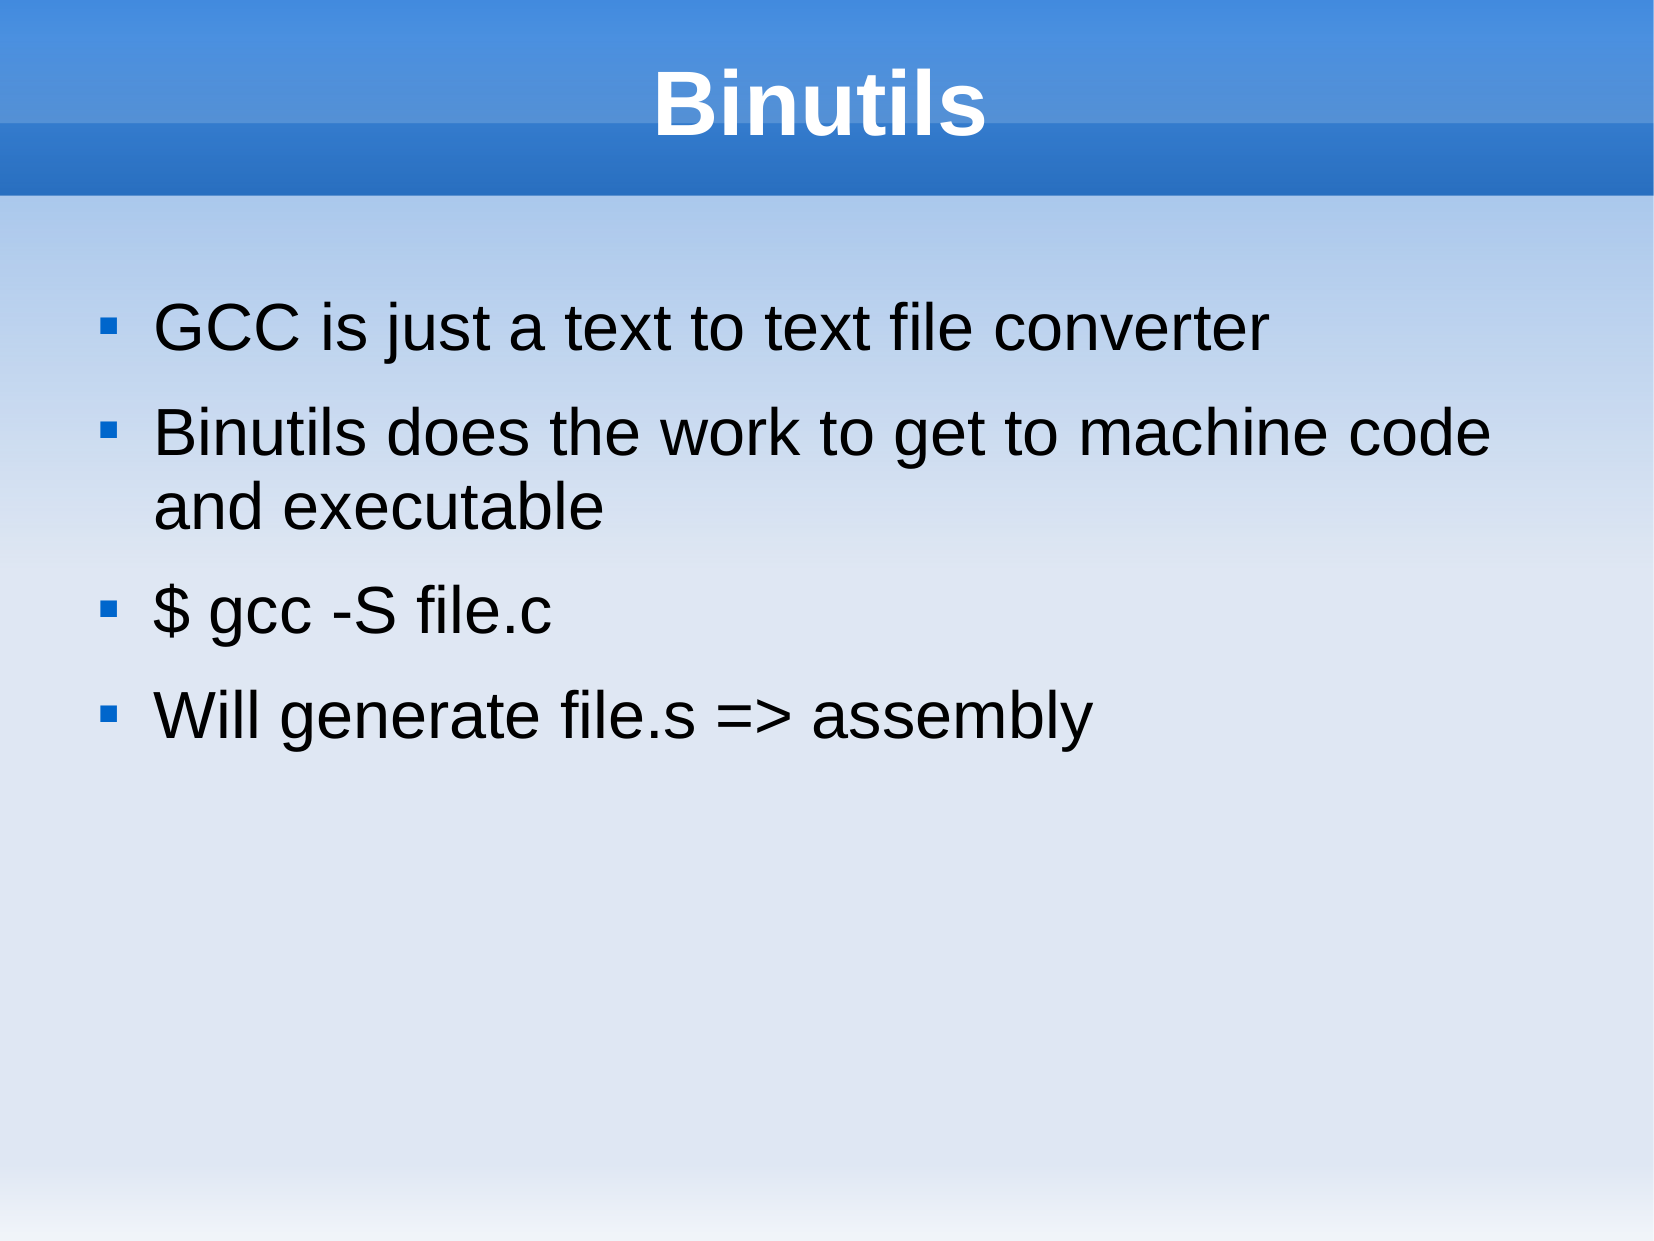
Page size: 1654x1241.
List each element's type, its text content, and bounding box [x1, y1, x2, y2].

picture [0, 0, 1654, 1241]
title Binutils [76, 7, 1565, 200]
list GCC is just a text to text file converter Binutils does the work to get to machine code and executable $ gcc -S file.c Will generate file.s => assembly [82, 290, 1571, 1094]
